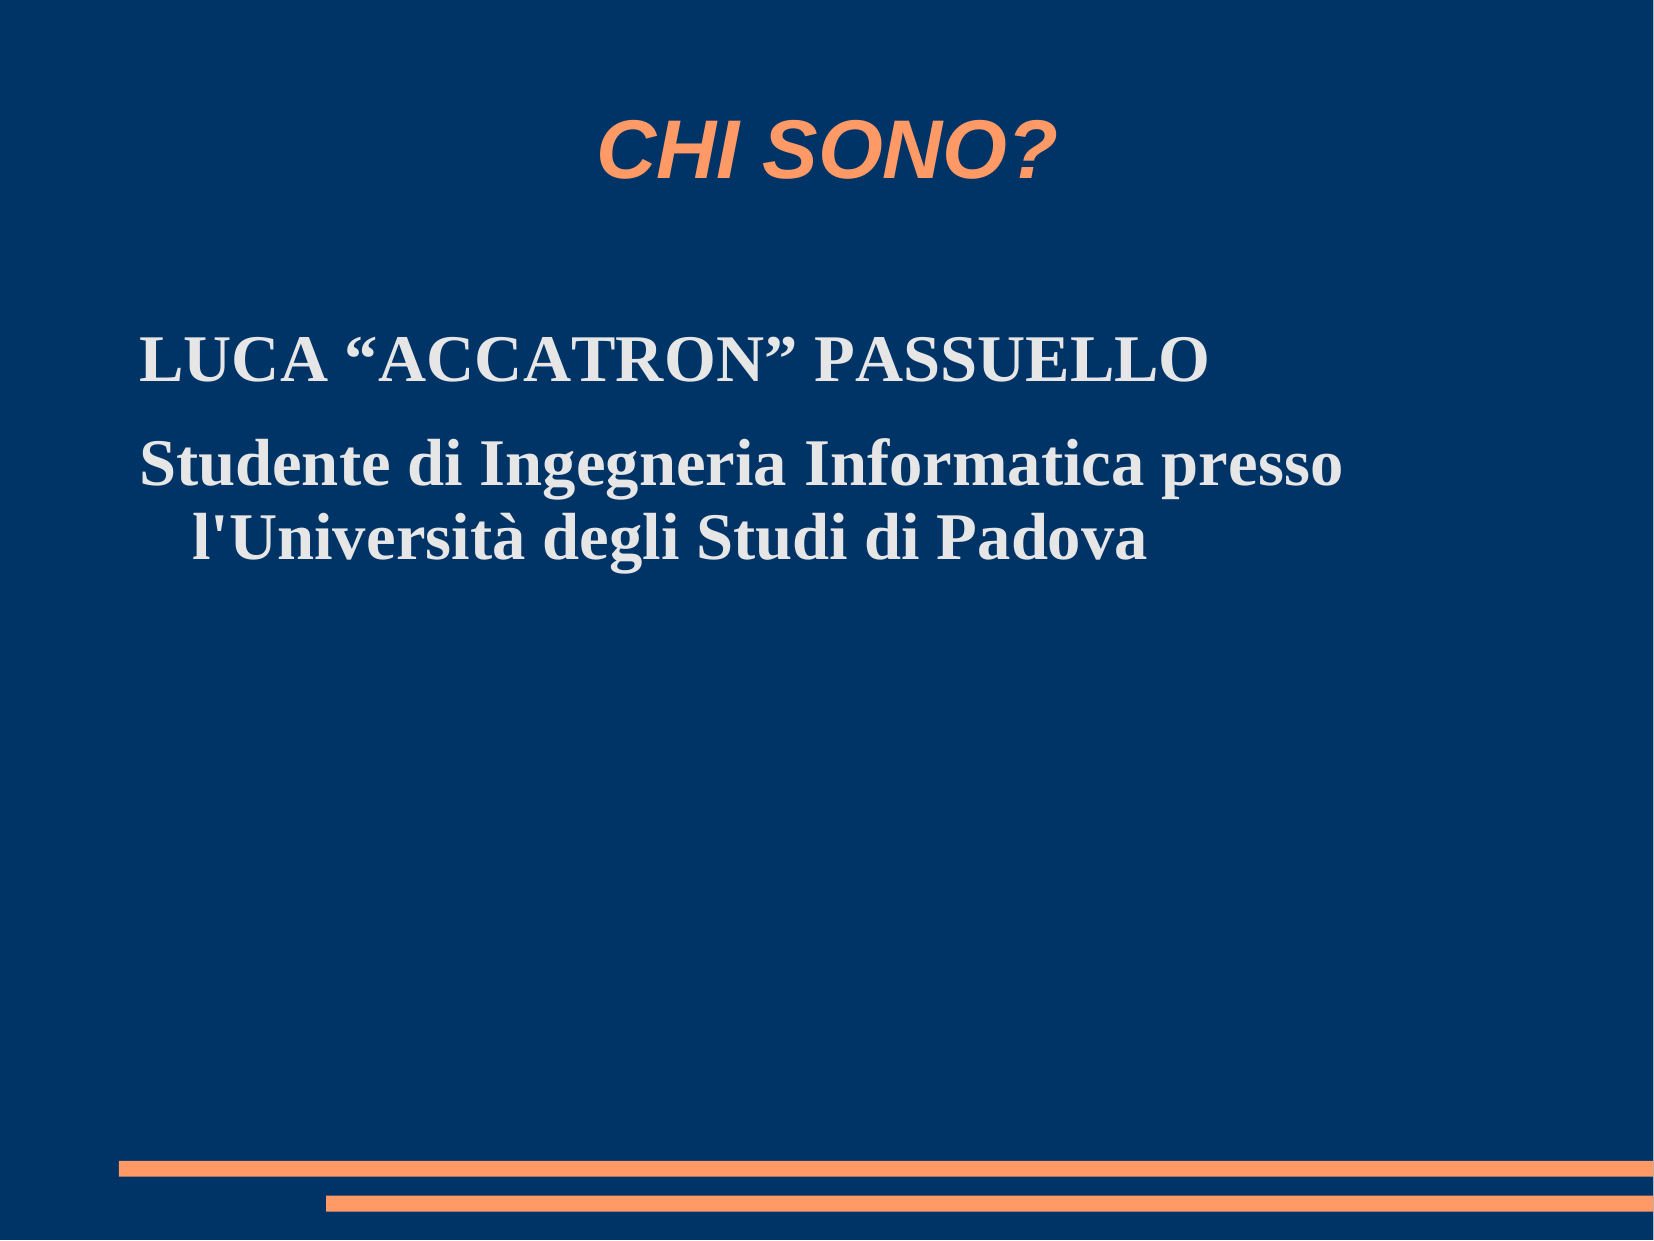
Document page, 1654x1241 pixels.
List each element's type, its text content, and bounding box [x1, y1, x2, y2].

list LUCA “ACCATRON” PASSUELLO Studente di Ingegneria Informatica presso l'Università degli Studi di Padova [121, 322, 1561, 1118]
title CHI SONO? [121, 46, 1534, 254]
